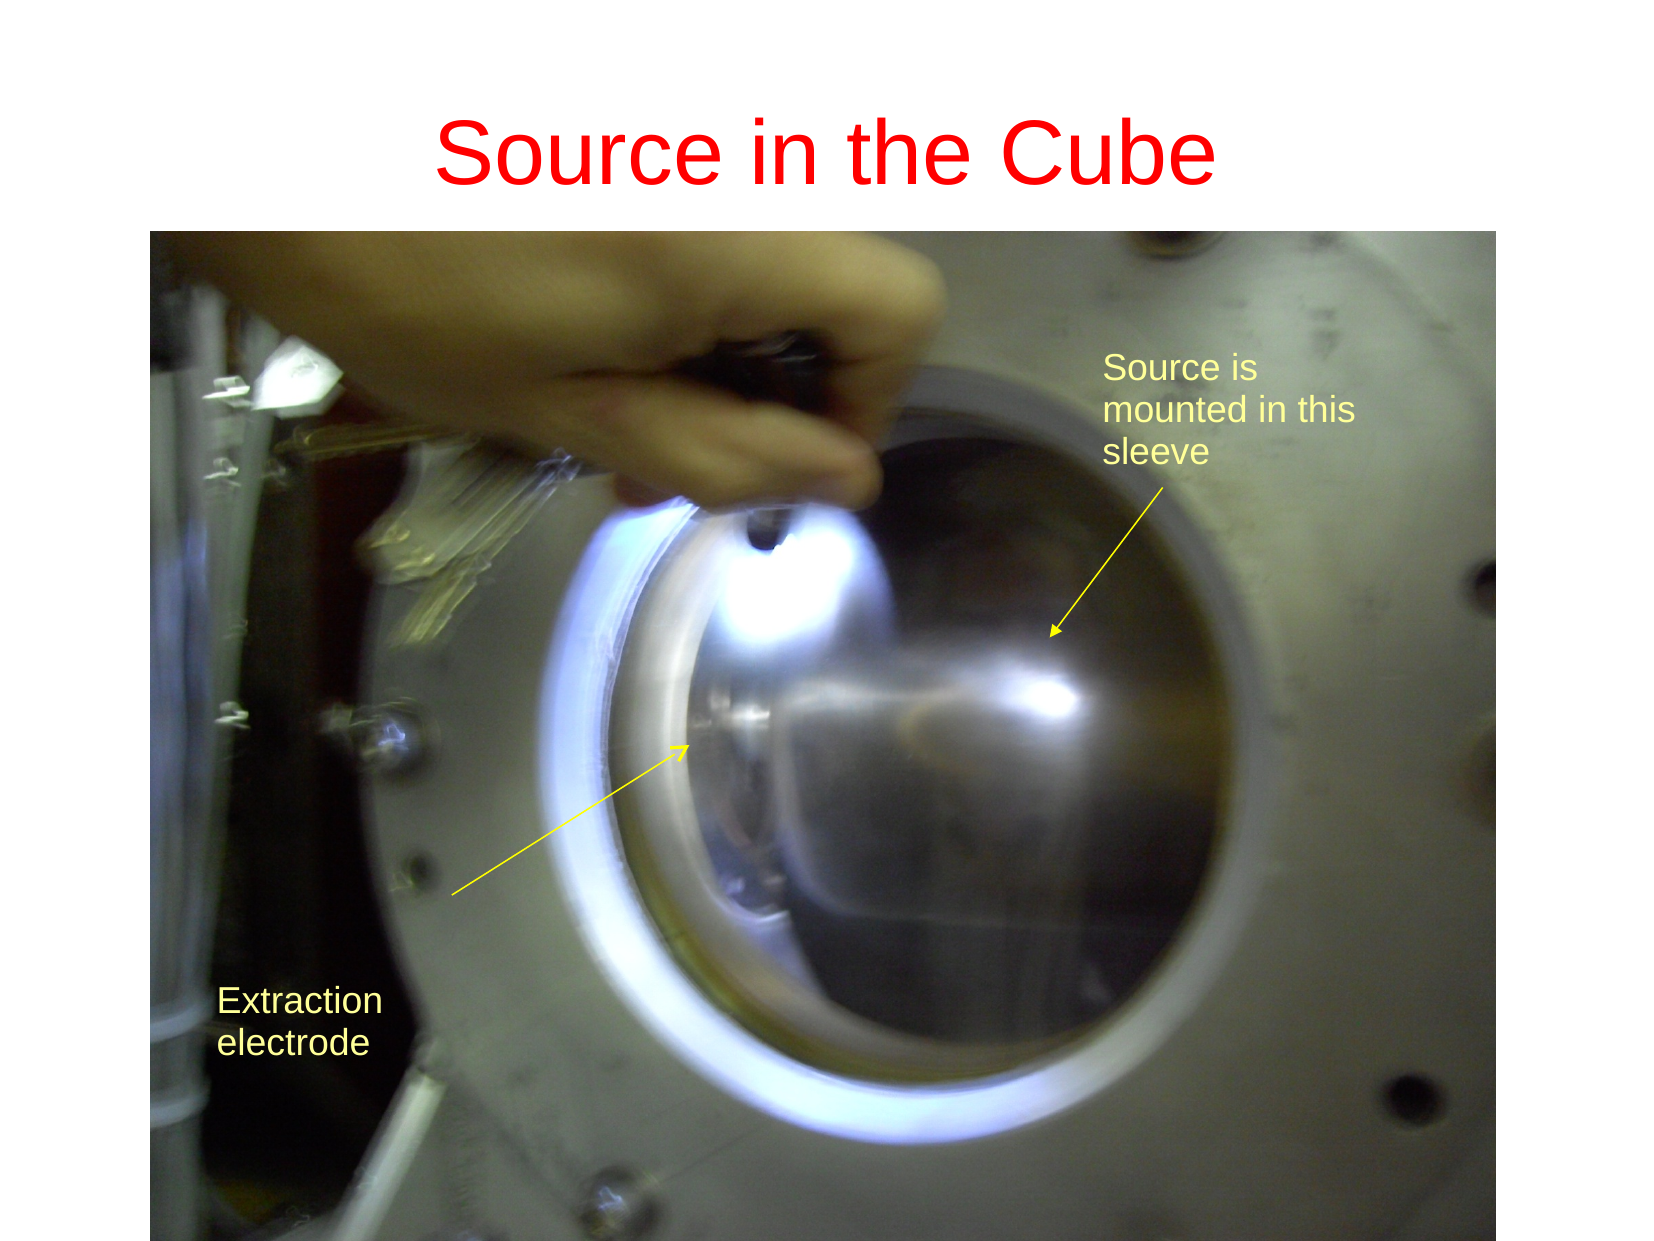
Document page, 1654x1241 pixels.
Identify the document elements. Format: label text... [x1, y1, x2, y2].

title Source in the Cube [82, 56, 1571, 249]
text_box Source is mounted in this sleeve [1087, 337, 1388, 479]
picture [150, 231, 1496, 1241]
text_box Extraction electrode [201, 970, 502, 1112]
